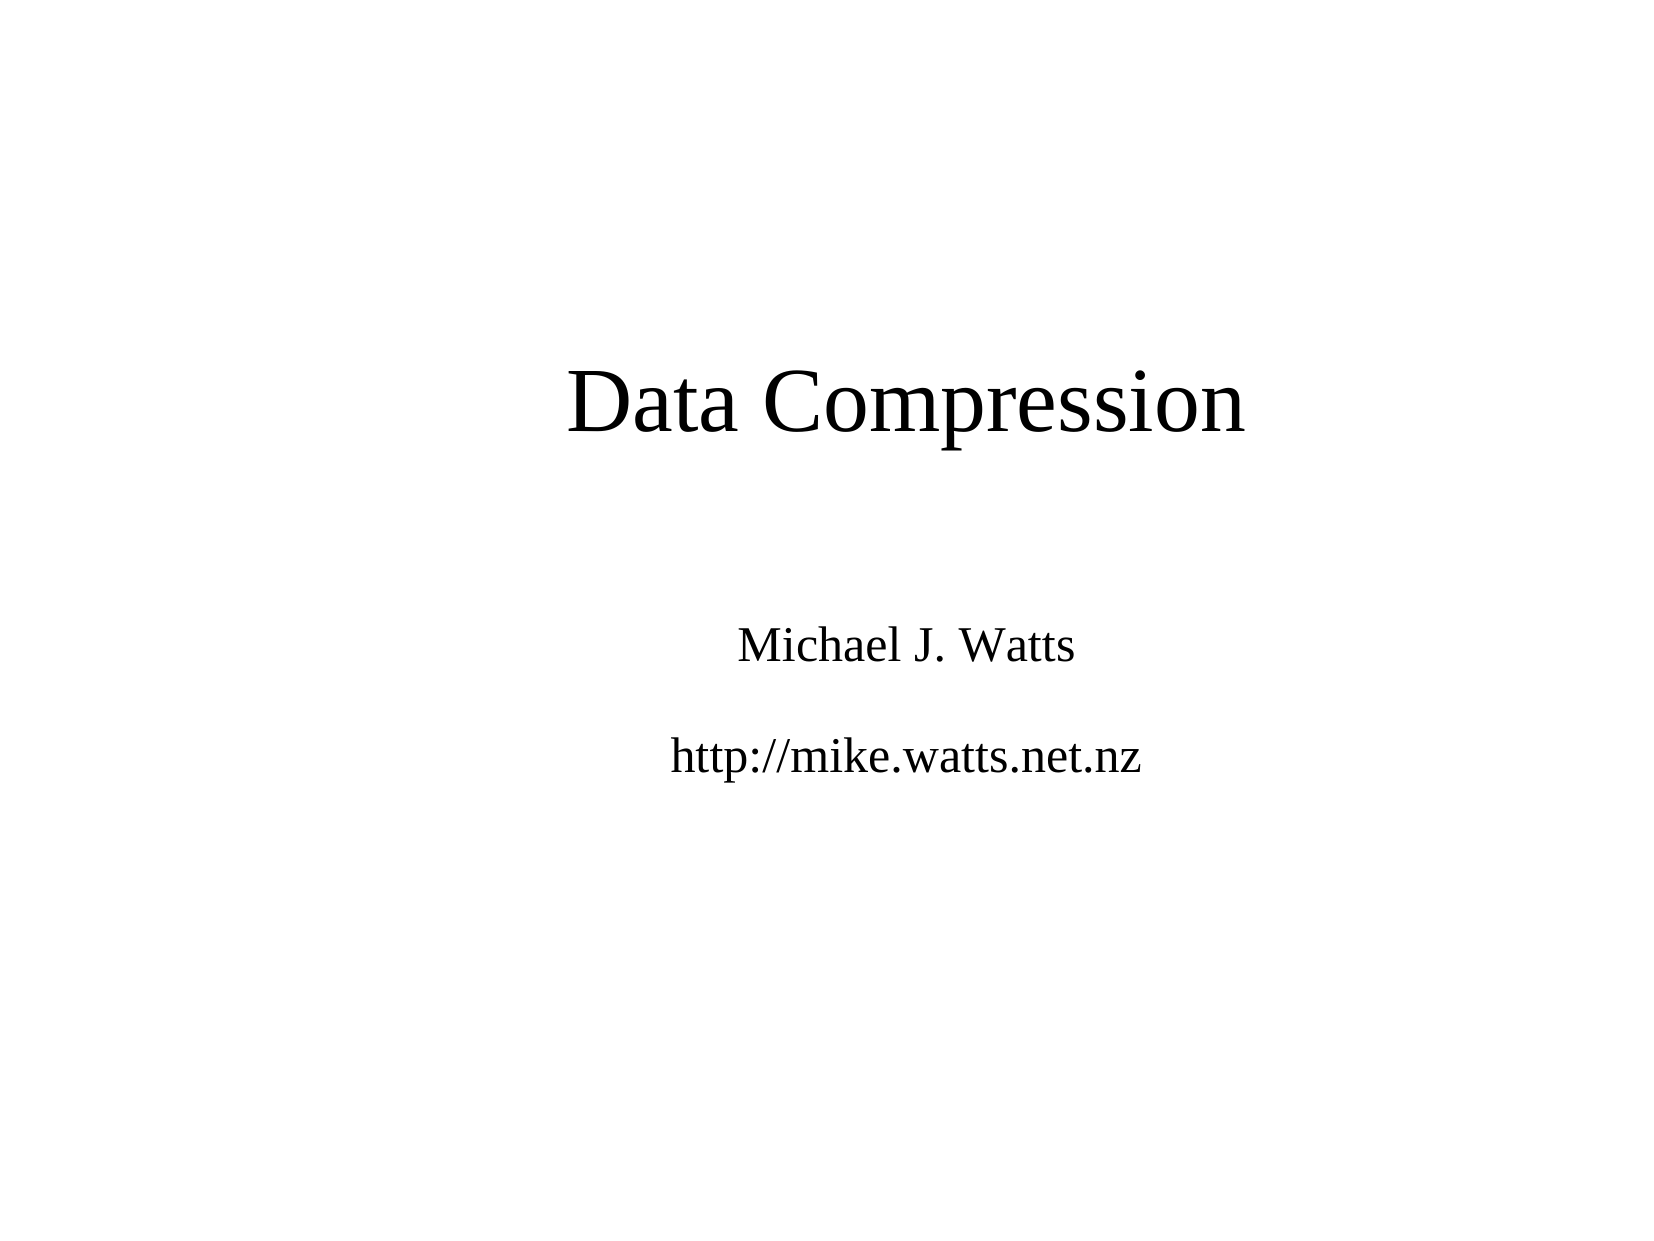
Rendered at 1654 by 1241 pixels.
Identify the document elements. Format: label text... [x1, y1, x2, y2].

text_box Data Compression Michael J. Watts http://mike.watts.net.nz [380, 349, 1433, 913]
